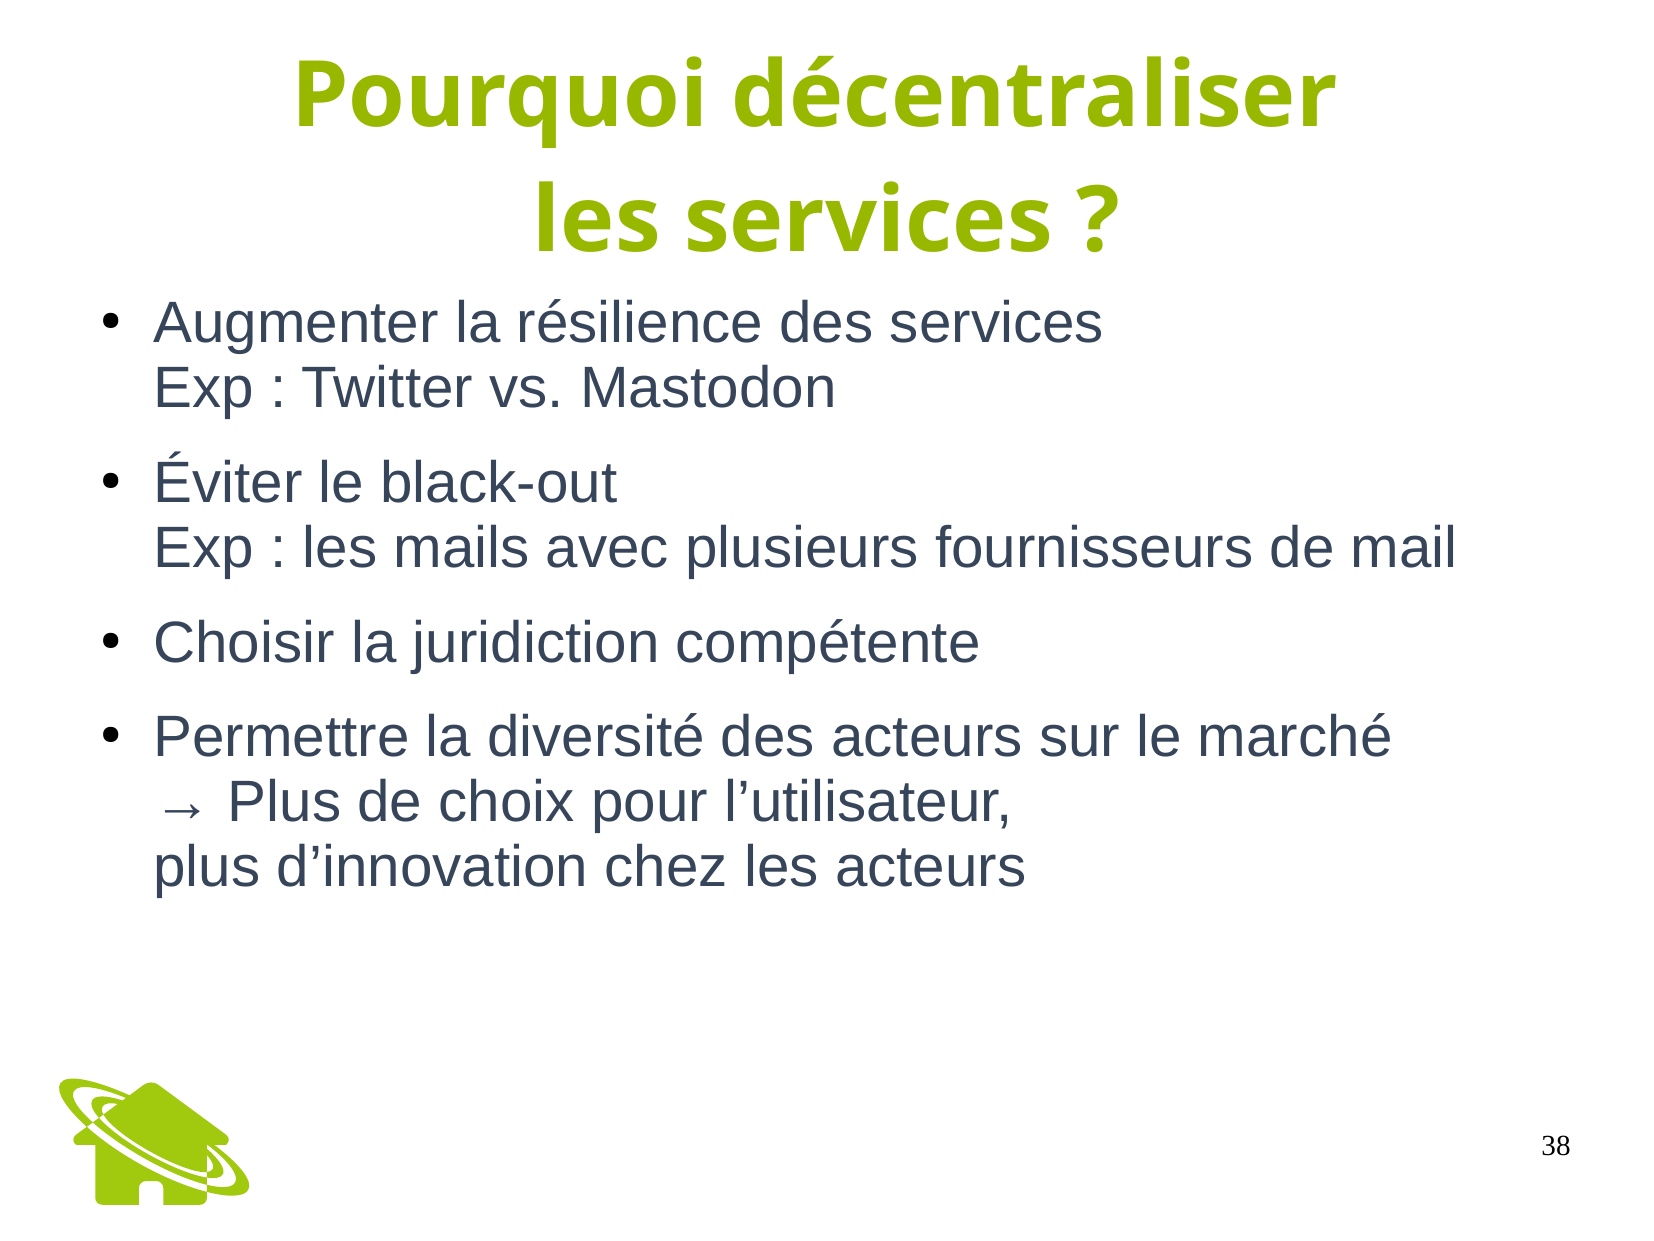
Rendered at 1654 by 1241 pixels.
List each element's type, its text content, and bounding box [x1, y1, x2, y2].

title Pourquoi décentraliser les services ? [82, 49, 1571, 257]
list Augmenter la résilience des services Exp : Twitter vs. Mastodon Éviter le black-out Exp : les mails avec plusieurs fournisseurs de mail Choisir la juridiction compétente Permettre la diversité des acteurs sur le marché → Plus de choix pour l’utilisateur, plus d’innovation chez les acteurs [82, 290, 1571, 1010]
